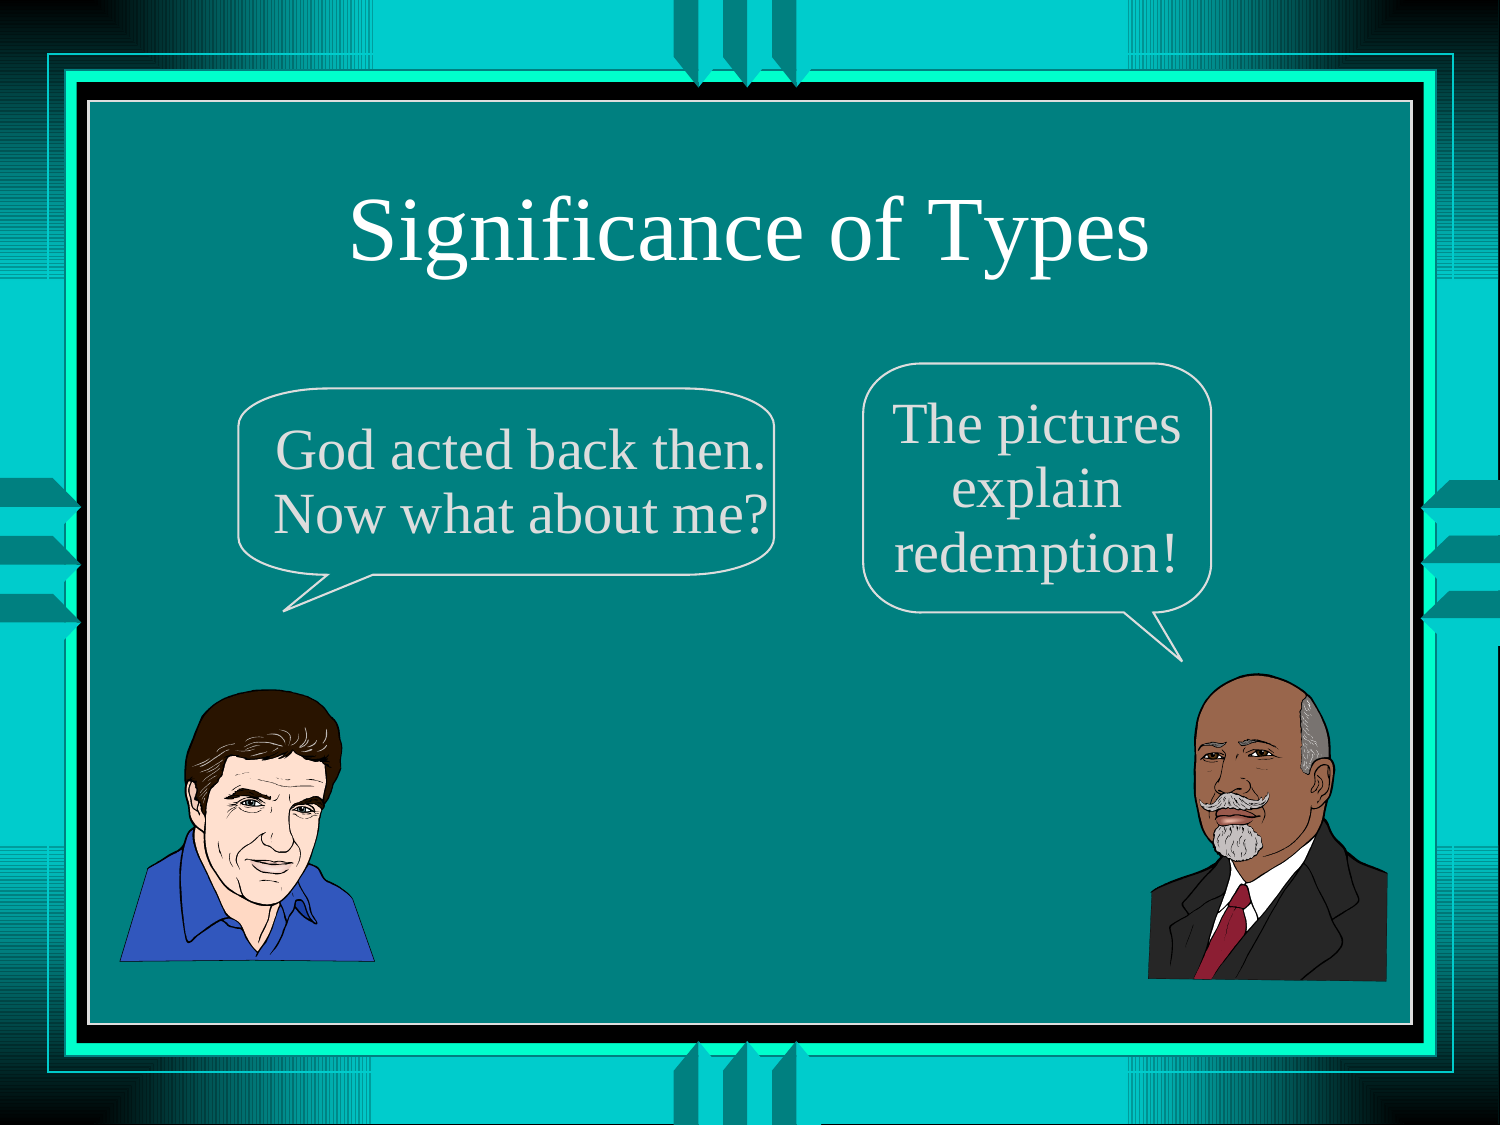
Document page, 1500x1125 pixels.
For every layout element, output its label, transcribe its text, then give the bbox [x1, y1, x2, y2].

text_box The pictures explain redemption! [863, 363, 1212, 662]
text_box [88, 101, 1412, 1024]
picture [1148, 672, 1388, 982]
picture [119, 689, 376, 962]
text_box God acted back then. Now what about me? [238, 388, 774, 612]
title Significance of Types [112, 99, 1388, 288]
